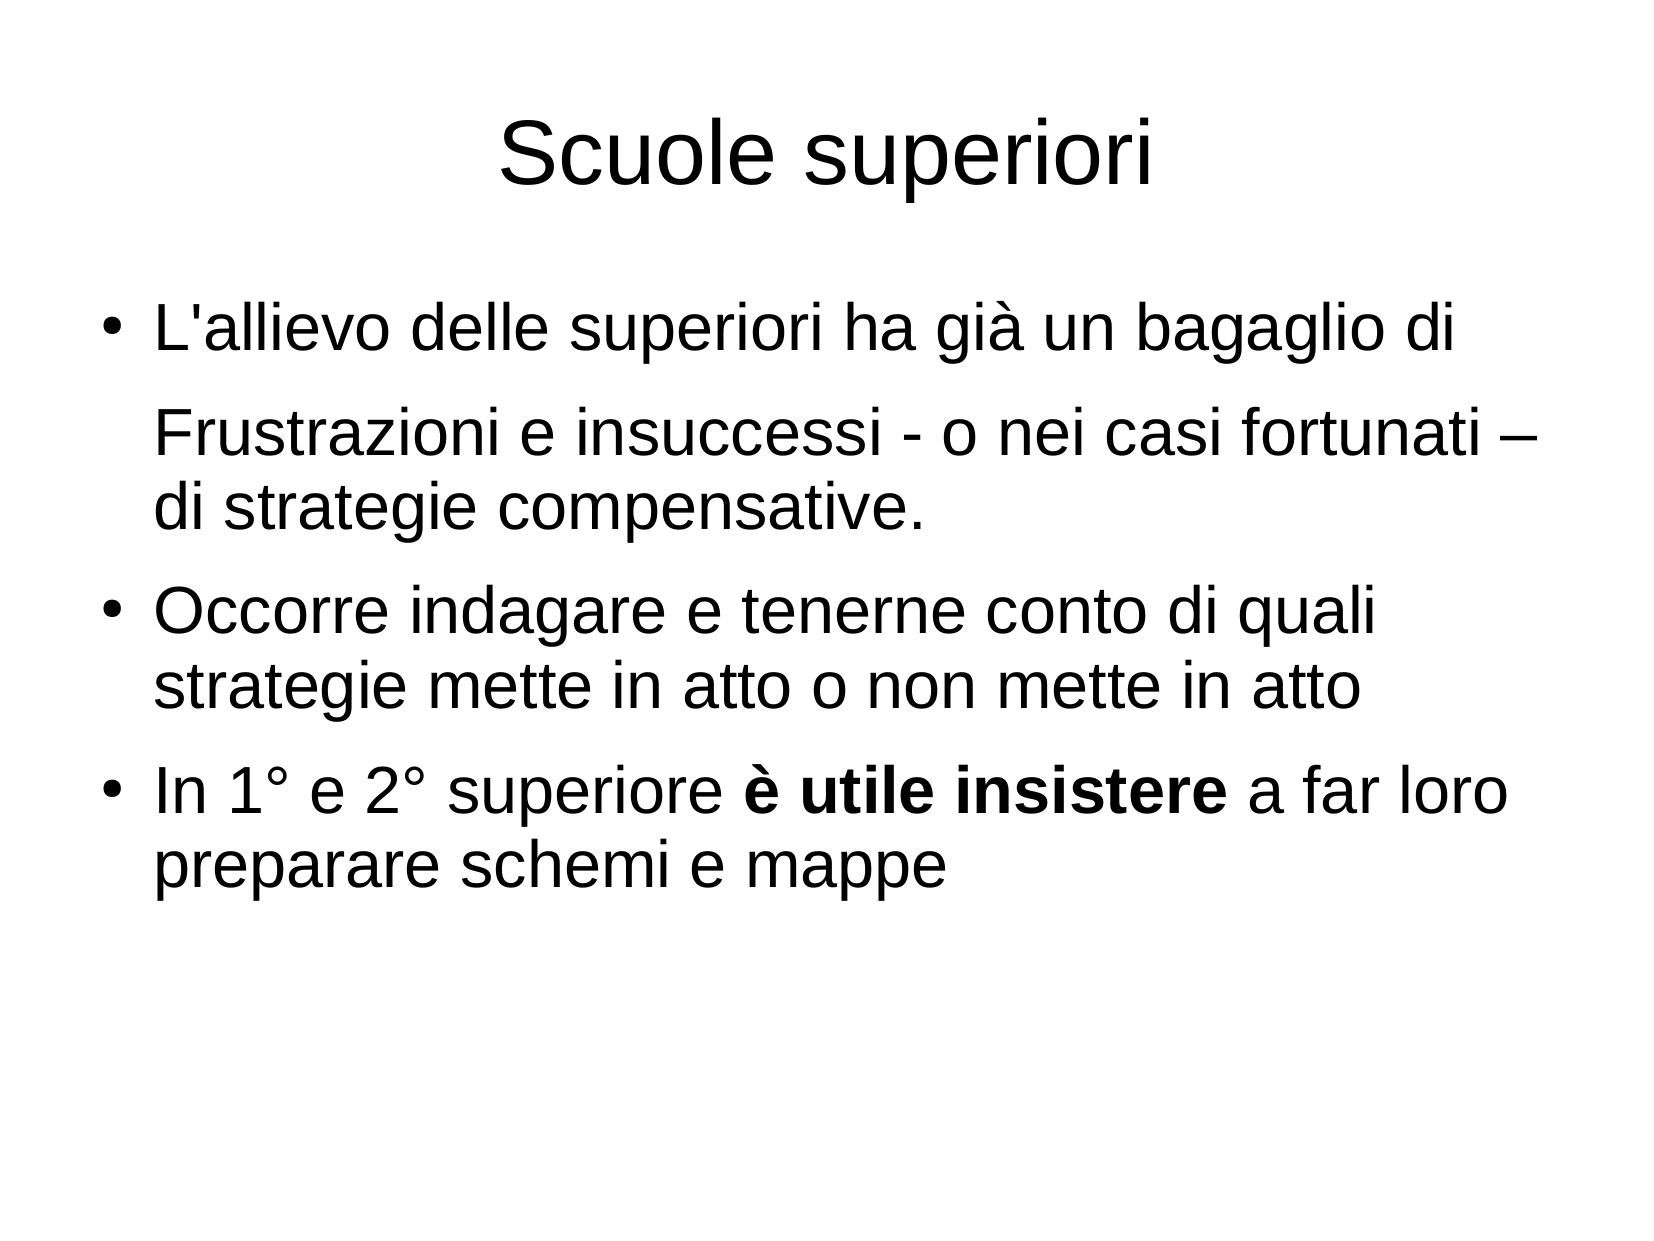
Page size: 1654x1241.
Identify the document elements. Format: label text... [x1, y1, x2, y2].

title Scuole superiori [82, 49, 1571, 257]
list L'allievo delle superiori ha già un bagaglio di Frustrazioni e insuccessi - o nei casi fortunati – di strategie compensative. Occorre indagare e tenerne conto di quali strategie mette in atto o non mette in atto In 1° e 2° superiore è utile insistere a far loro preparare schemi e mappe [82, 290, 1571, 1010]
